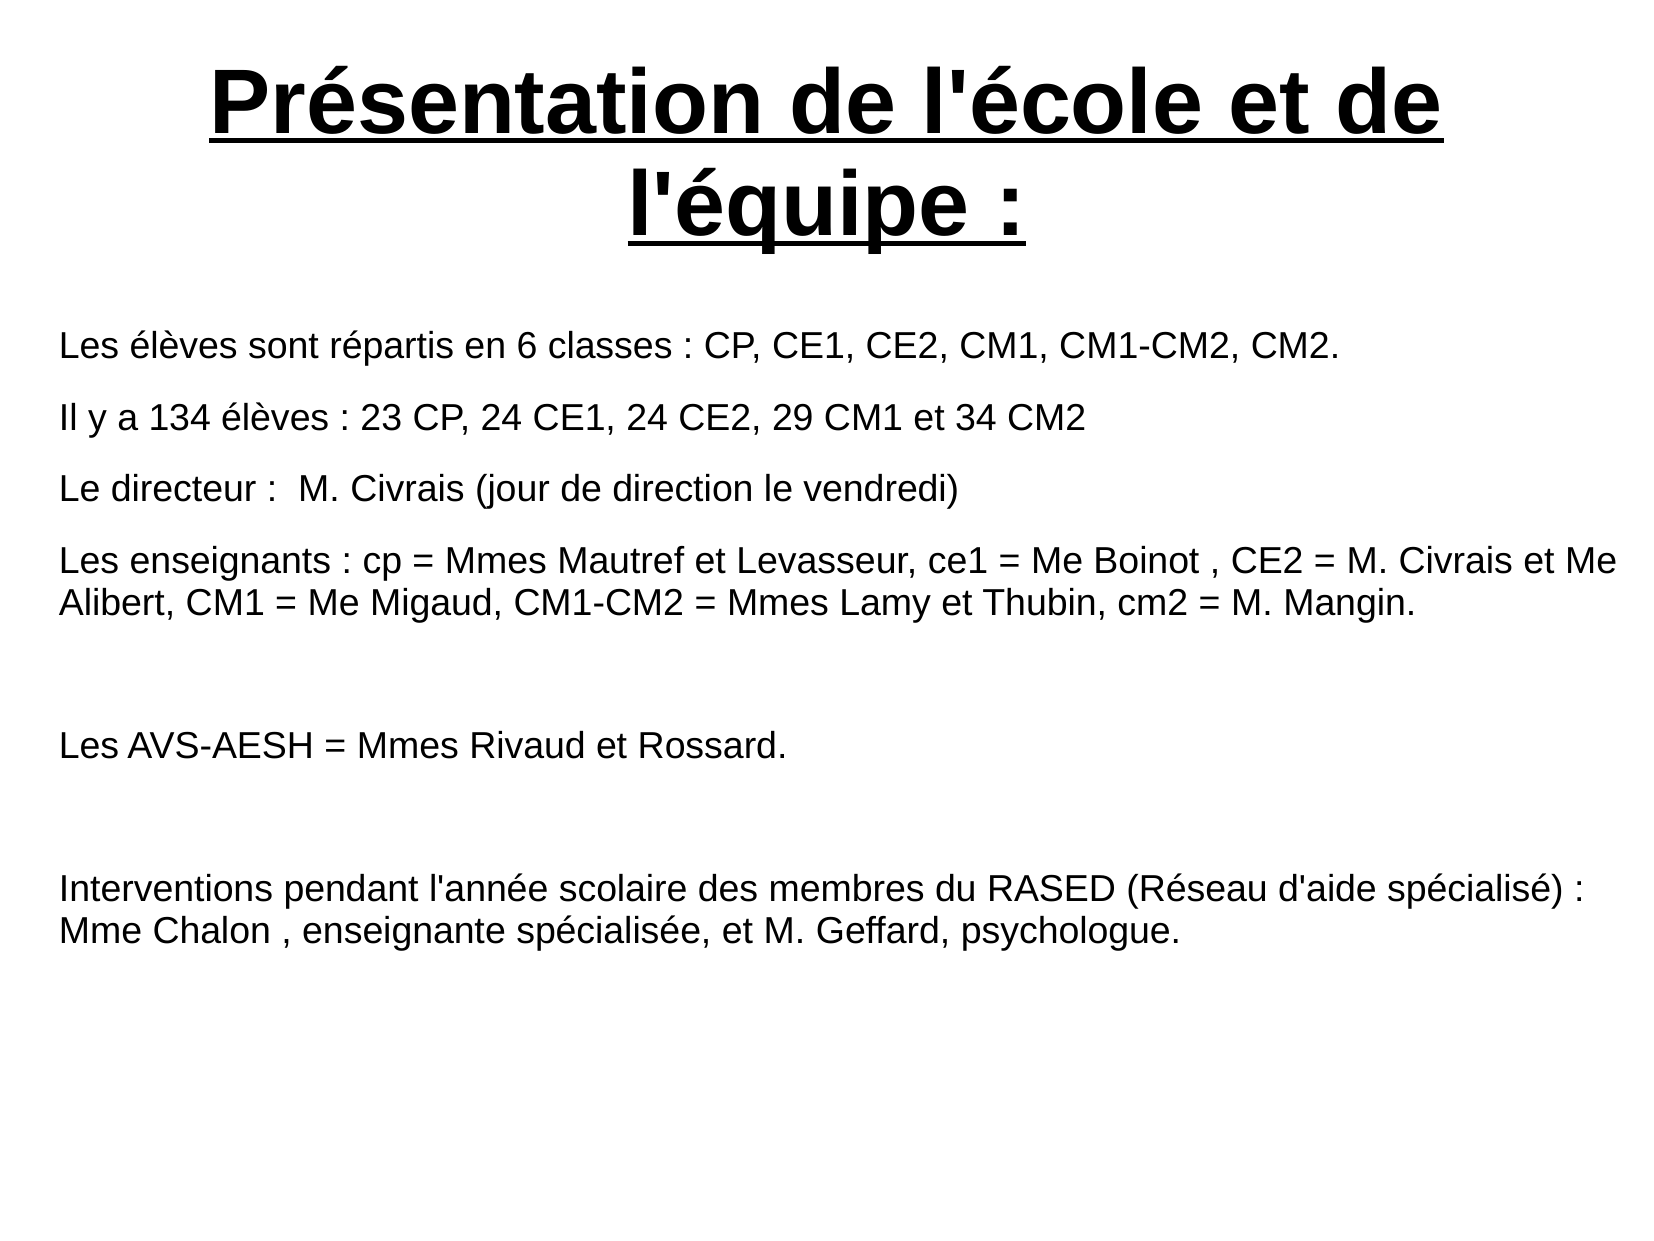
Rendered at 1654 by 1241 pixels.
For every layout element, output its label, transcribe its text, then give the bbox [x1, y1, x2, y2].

list Les élèves sont répartis en 6 classes : CP, CE1, CE2, CM1, CM1-CM2, CM2. Il y a 134 élèves : 23 CP, 24 CE1, 24 CE2, 29 CM1 et 34 CM2 Le directeur : M. Civrais (jour de direction le vendredi) Les enseignants : cp = Mmes Mautref et Levasseur, ce1 = Me Boinot , CE2 = M. Civrais et Me Alibert, CM1 = Me Migaud, CM1-CM2 = Mmes Lamy et Thubin, cm2 = M. Mangin. Les AVS-AESH = Mmes Rivaud et Rossard. Interventions pendant l'année scolaire des membres du RASED (Réseau d'aide spécialisé) : Mme Chalon , enseignante spécialisée, et M. Geffard, psychologue. [59, 324, 1625, 1182]
title Présentation de l'école et de l'équipe : [82, 49, 1571, 257]
